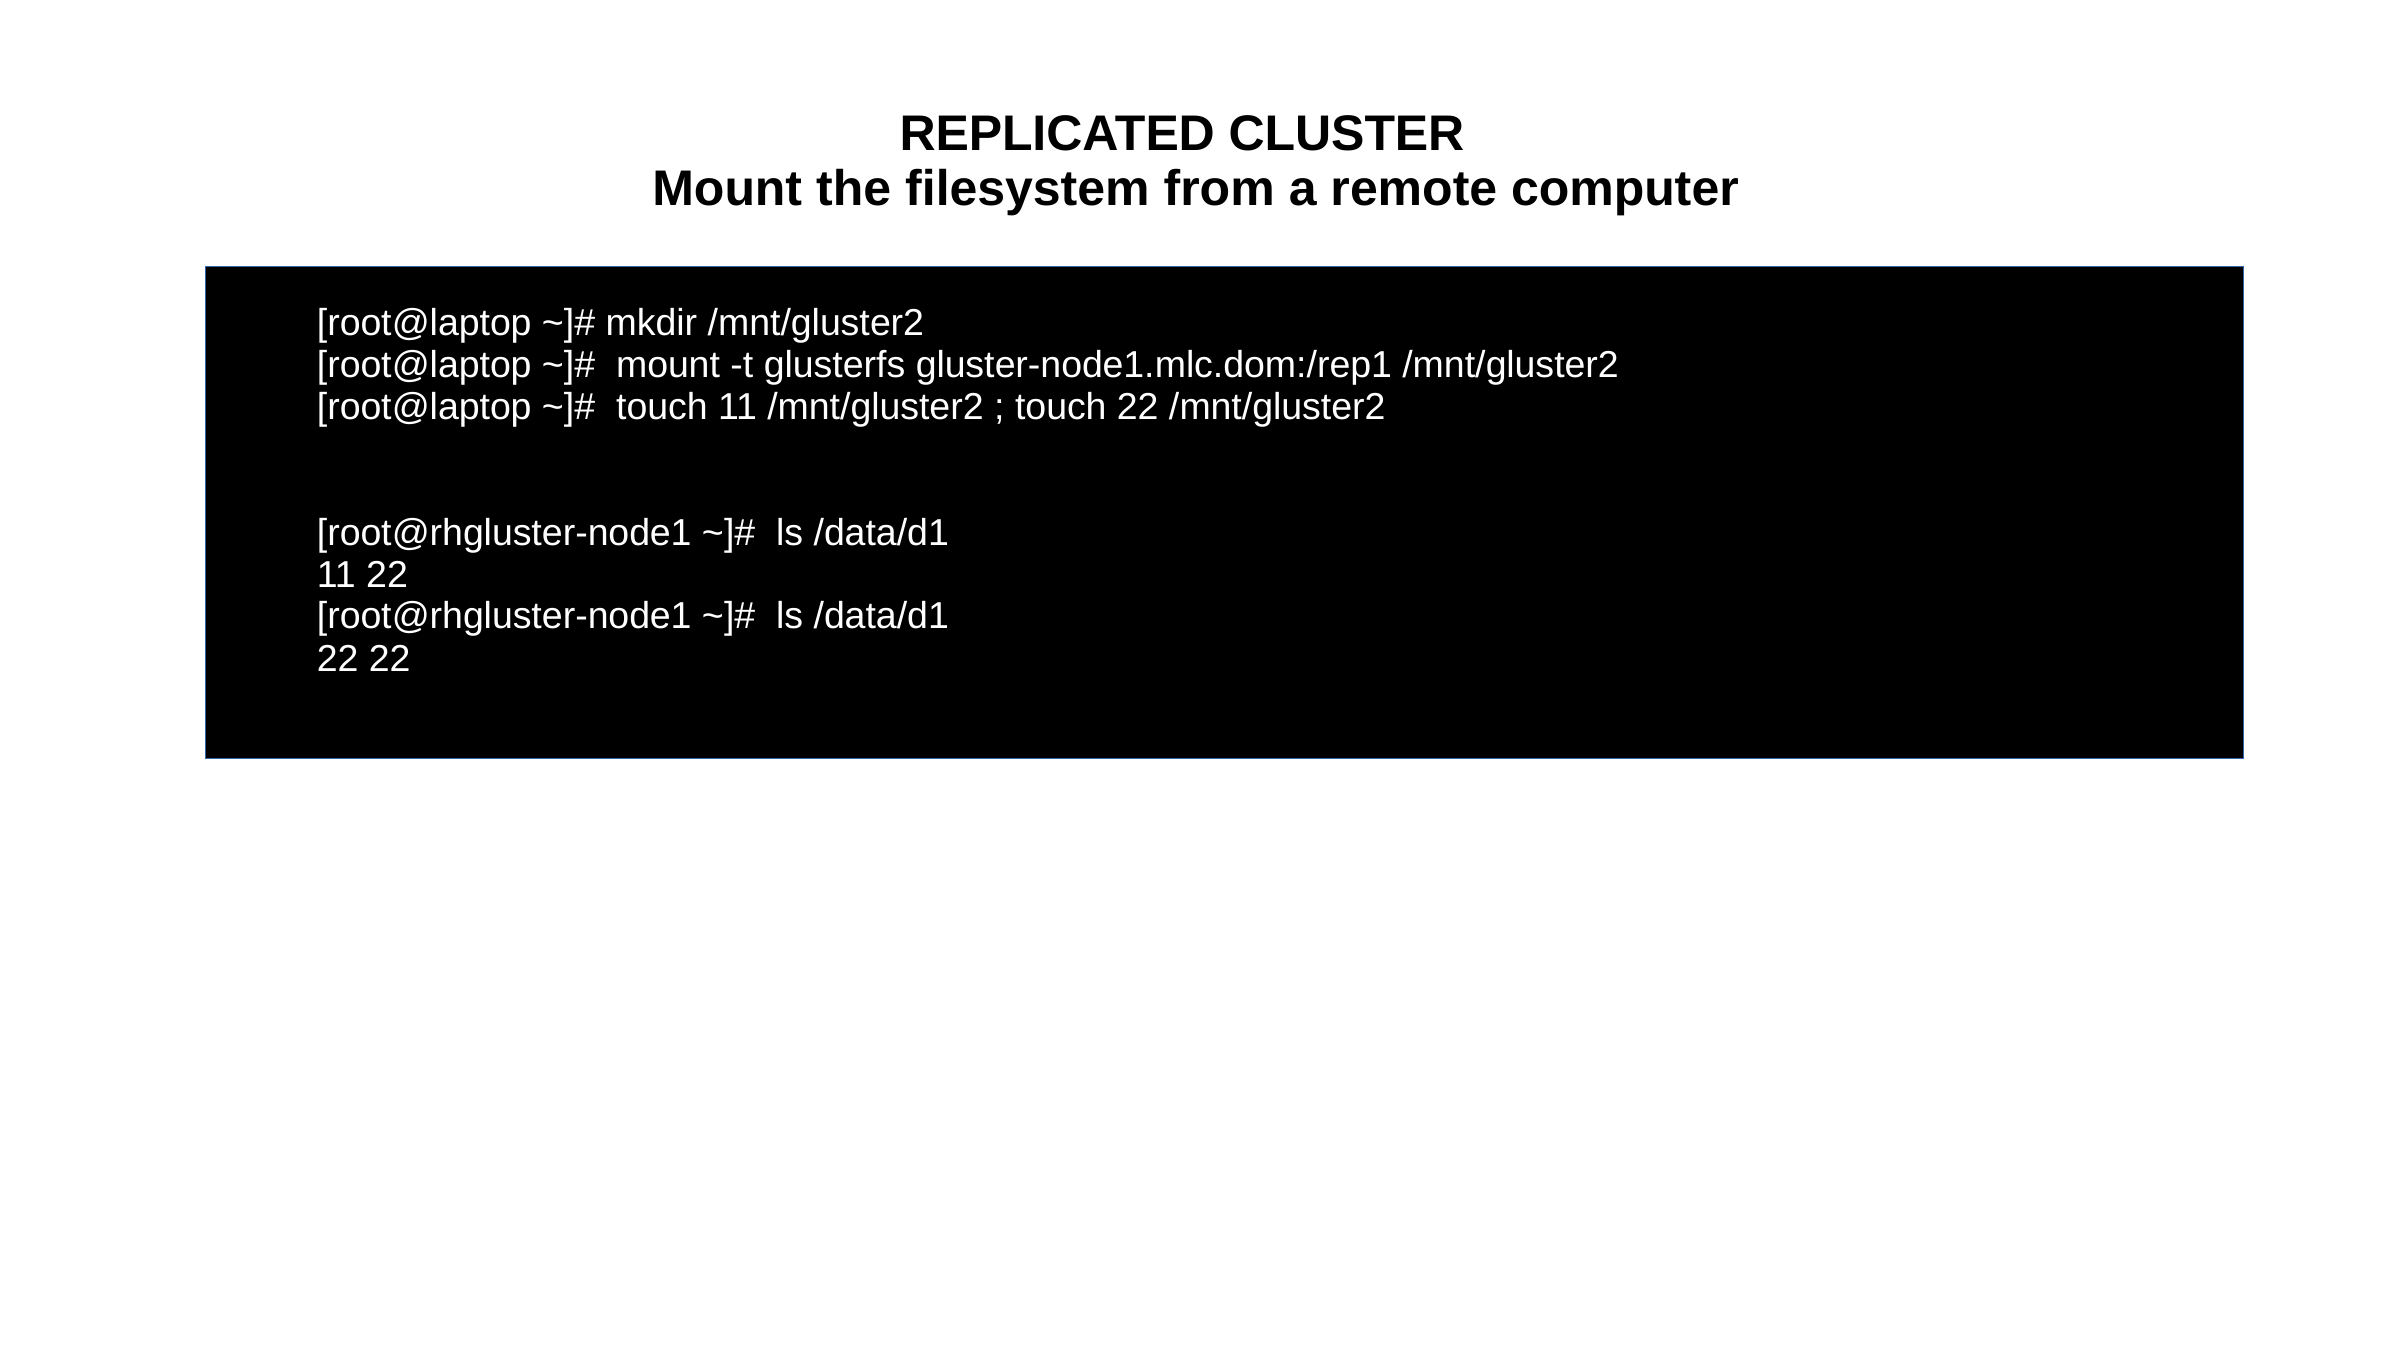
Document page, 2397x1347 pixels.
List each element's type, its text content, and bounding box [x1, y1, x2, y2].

text_box [205, 266, 2244, 759]
text_box REPLICATED CLUSTER Mount the filesystem from a remote computer [217, 97, 2175, 249]
text_box [root@laptop ~]# mkdir /mnt/gluster2 [root@laptop ~]# mount -t glusterfs gluster-node1.mlc.dom:/rep1 /mnt/gluster2 [root@laptop ~]# touch 11 /mnt/gluster2 ; touch 22 /mnt/gluster2 [root@rhgluster-node1 ~]# ls /data/d1 11 22 [root@rhgluster-node1 ~]# ls /data/d1 22 22 [266, 293, 2206, 949]
